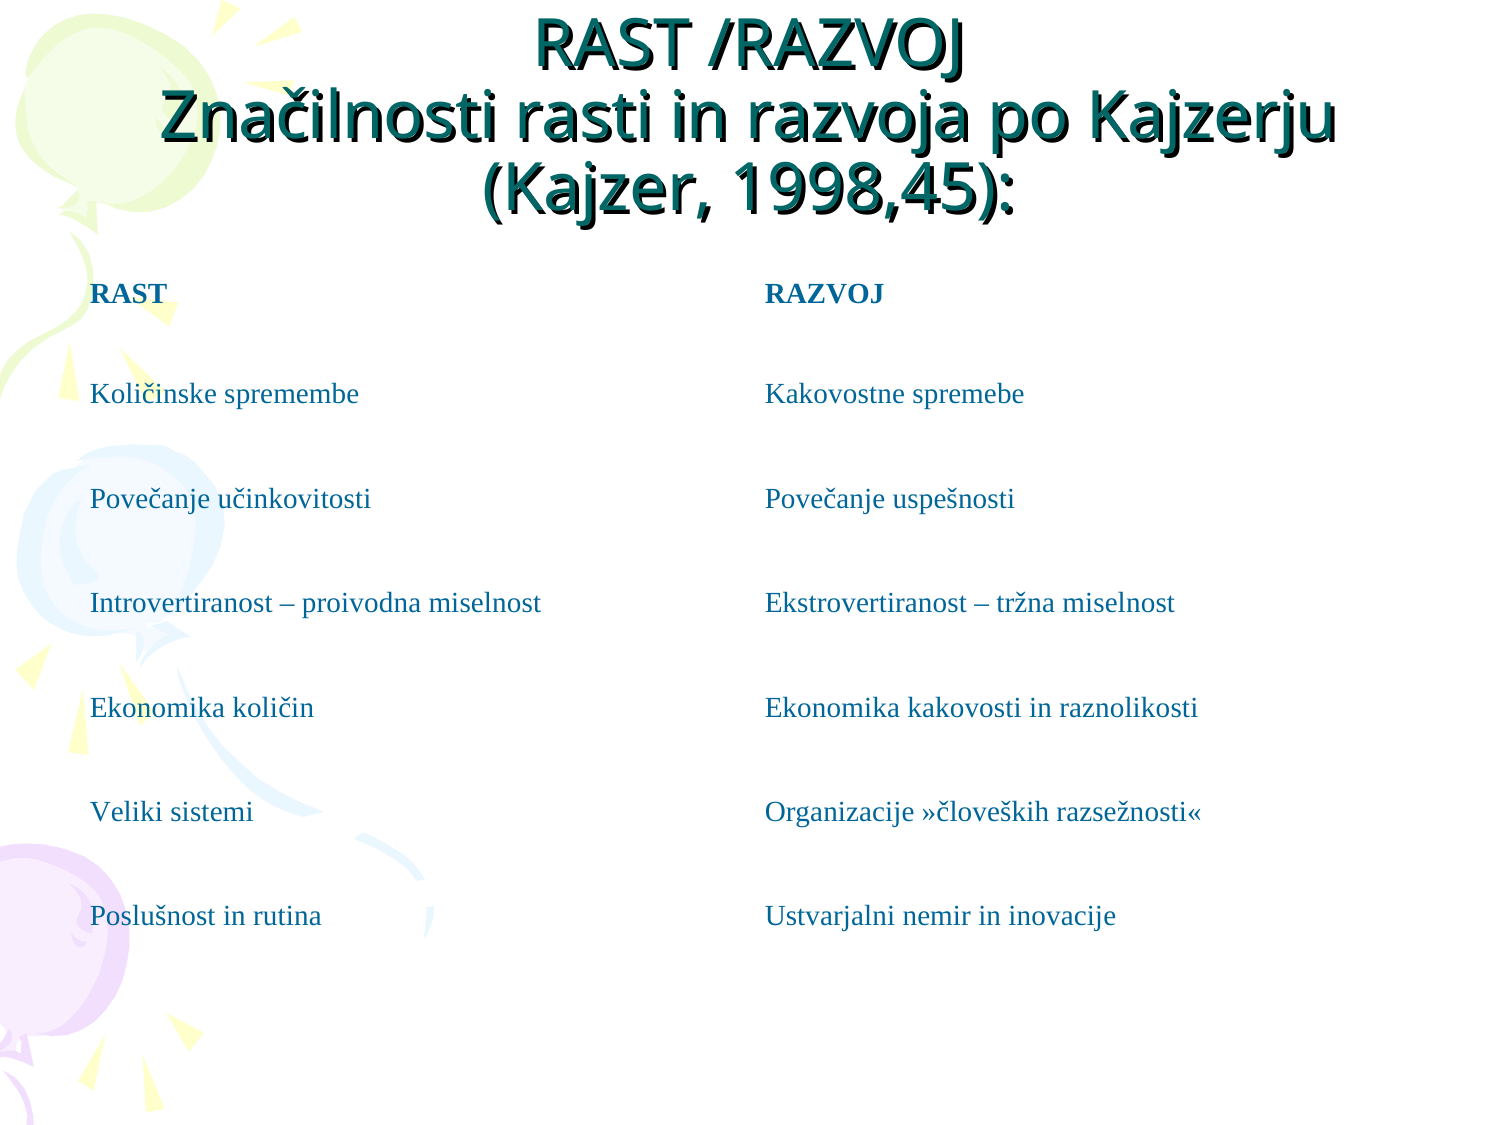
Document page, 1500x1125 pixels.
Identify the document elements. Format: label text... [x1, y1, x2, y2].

table_cell Kakovostne spremebe [750, 367, 1425, 471]
table_cell Povečanje uspešnosti [750, 471, 1425, 576]
table_cell Ustvarjalni nemir in inovacije [750, 889, 1425, 993]
table_cell Veliki sistemi [75, 785, 750, 889]
title RAST /RAZVOJ Značilnosti rasti in razvoja po Kajzerju (Kajzer, 1998,45): [72, 1, 1426, 233]
table_cell Poslušnost in rutina [75, 889, 750, 993]
table_header RAZVOJ [750, 267, 1425, 367]
table_cell Ekonomika kakovosti in raznolikosti [750, 680, 1425, 785]
table_cell Organizacije »človeških razsežnosti« [750, 785, 1425, 889]
table_cell Povečanje učinkovitosti [75, 471, 750, 576]
table_header RAST [75, 267, 750, 367]
table_cell Introvertiranost – proivodna miselnost [75, 576, 750, 680]
table_cell Količinske spremembe [75, 367, 750, 471]
table_cell Ekstrovertiranost – tržna miselnost [750, 576, 1425, 680]
table_cell Ekonomika količin [75, 680, 750, 785]
